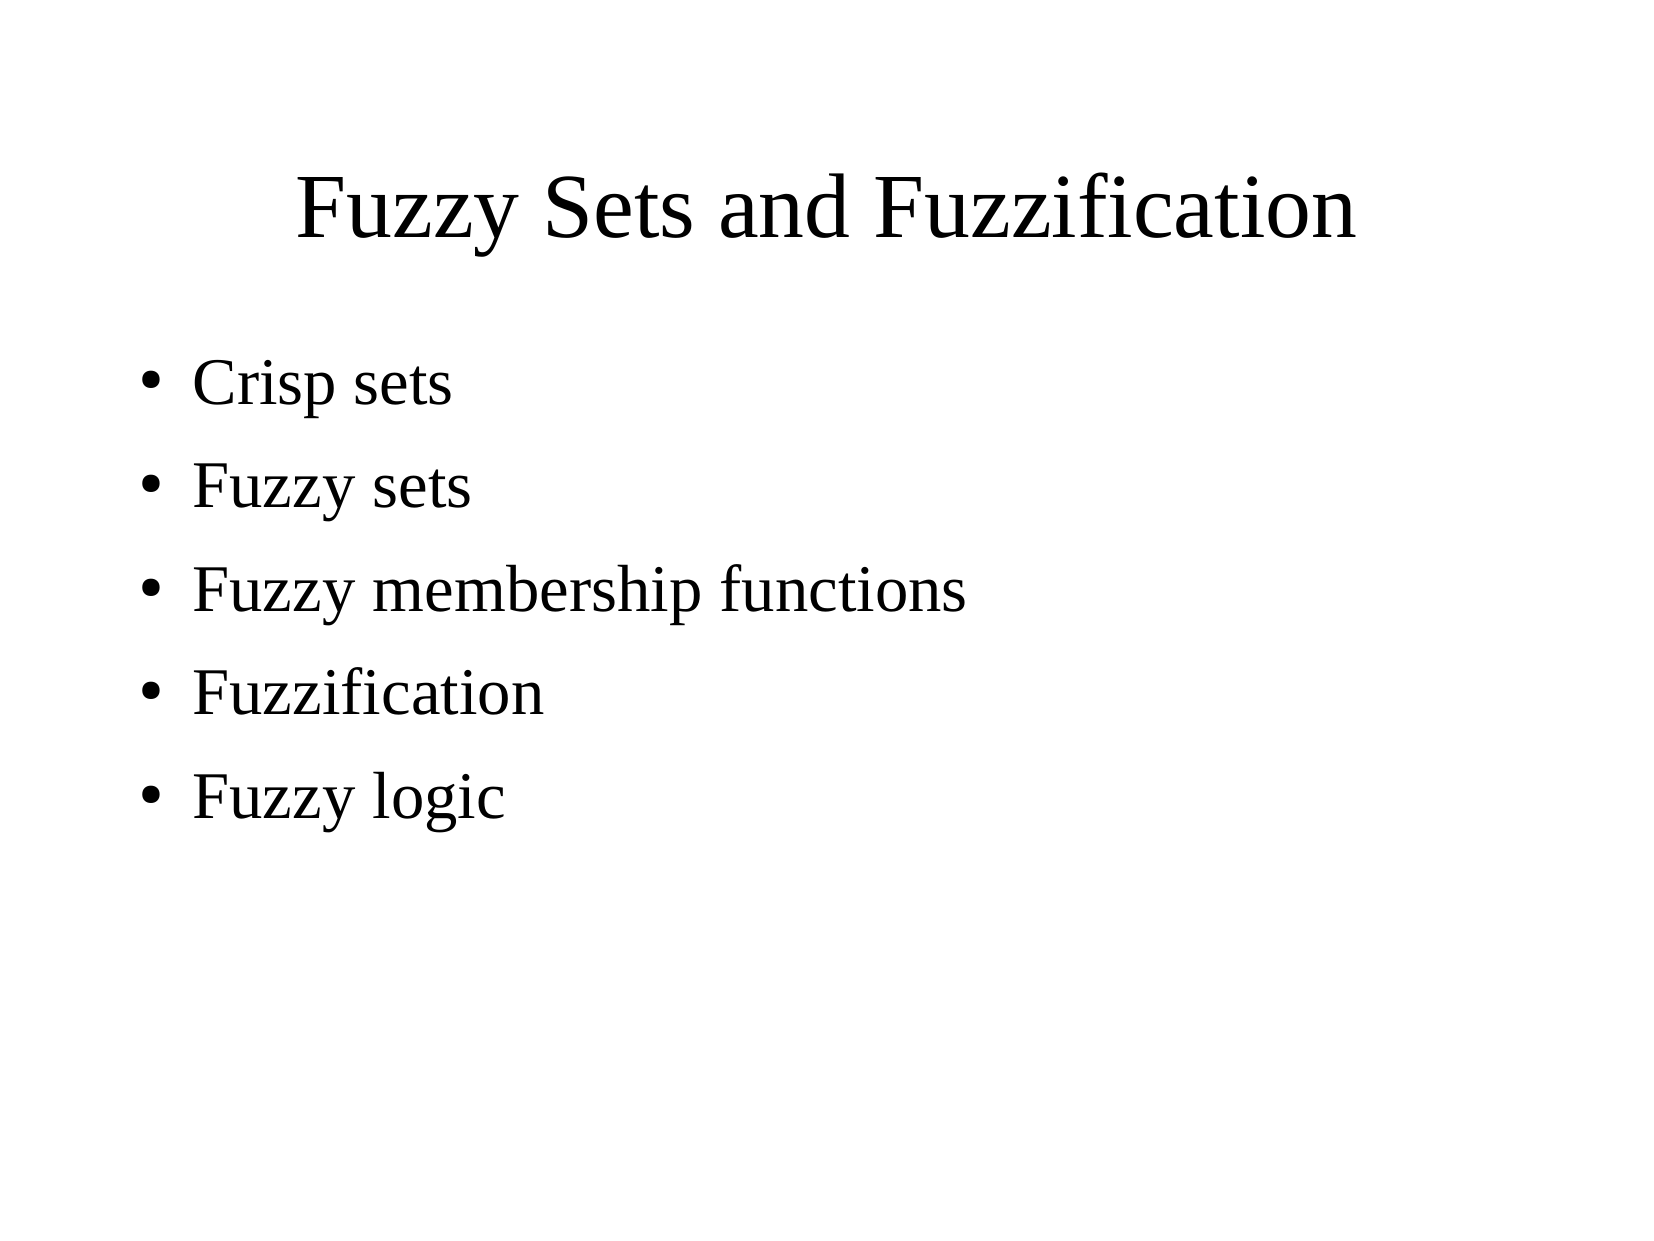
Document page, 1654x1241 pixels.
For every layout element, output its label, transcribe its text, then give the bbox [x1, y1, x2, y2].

list Crisp sets Fuzzy sets Fuzzy membership functions Fuzzification Fuzzy logic [121, 344, 1534, 1127]
title Fuzzy Sets and Fuzzification [121, 102, 1534, 311]
